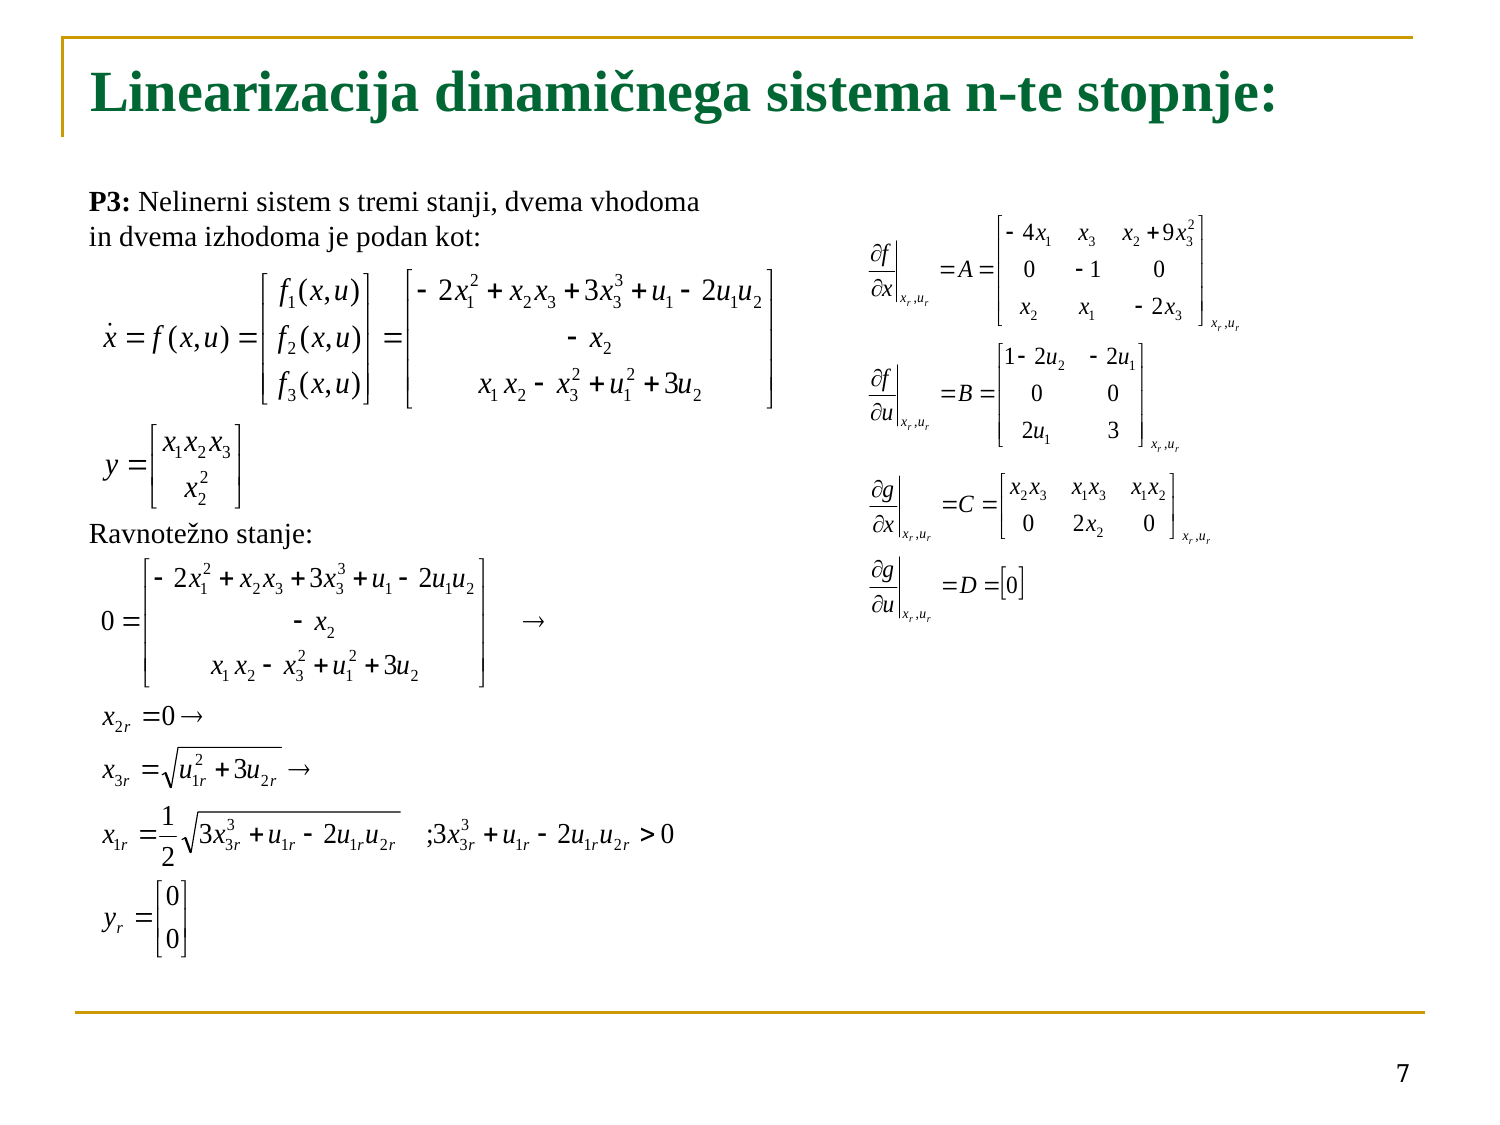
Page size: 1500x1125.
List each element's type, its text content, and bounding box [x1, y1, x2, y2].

chart [865, 467, 1224, 629]
chart [97, 264, 822, 515]
text_box <number> [1074, 1024, 1426, 1100]
chart [865, 210, 1253, 458]
chart [97, 553, 678, 966]
list P3: Nelinerni sistem s tremi stanji, dvema vhodoma in dvema izhodoma je podan kot: Ravnotežno stanje: [73, 174, 737, 1014]
title Linearizacija dinamičnega sistema n-te stopnje: [75, 45, 1426, 201]
